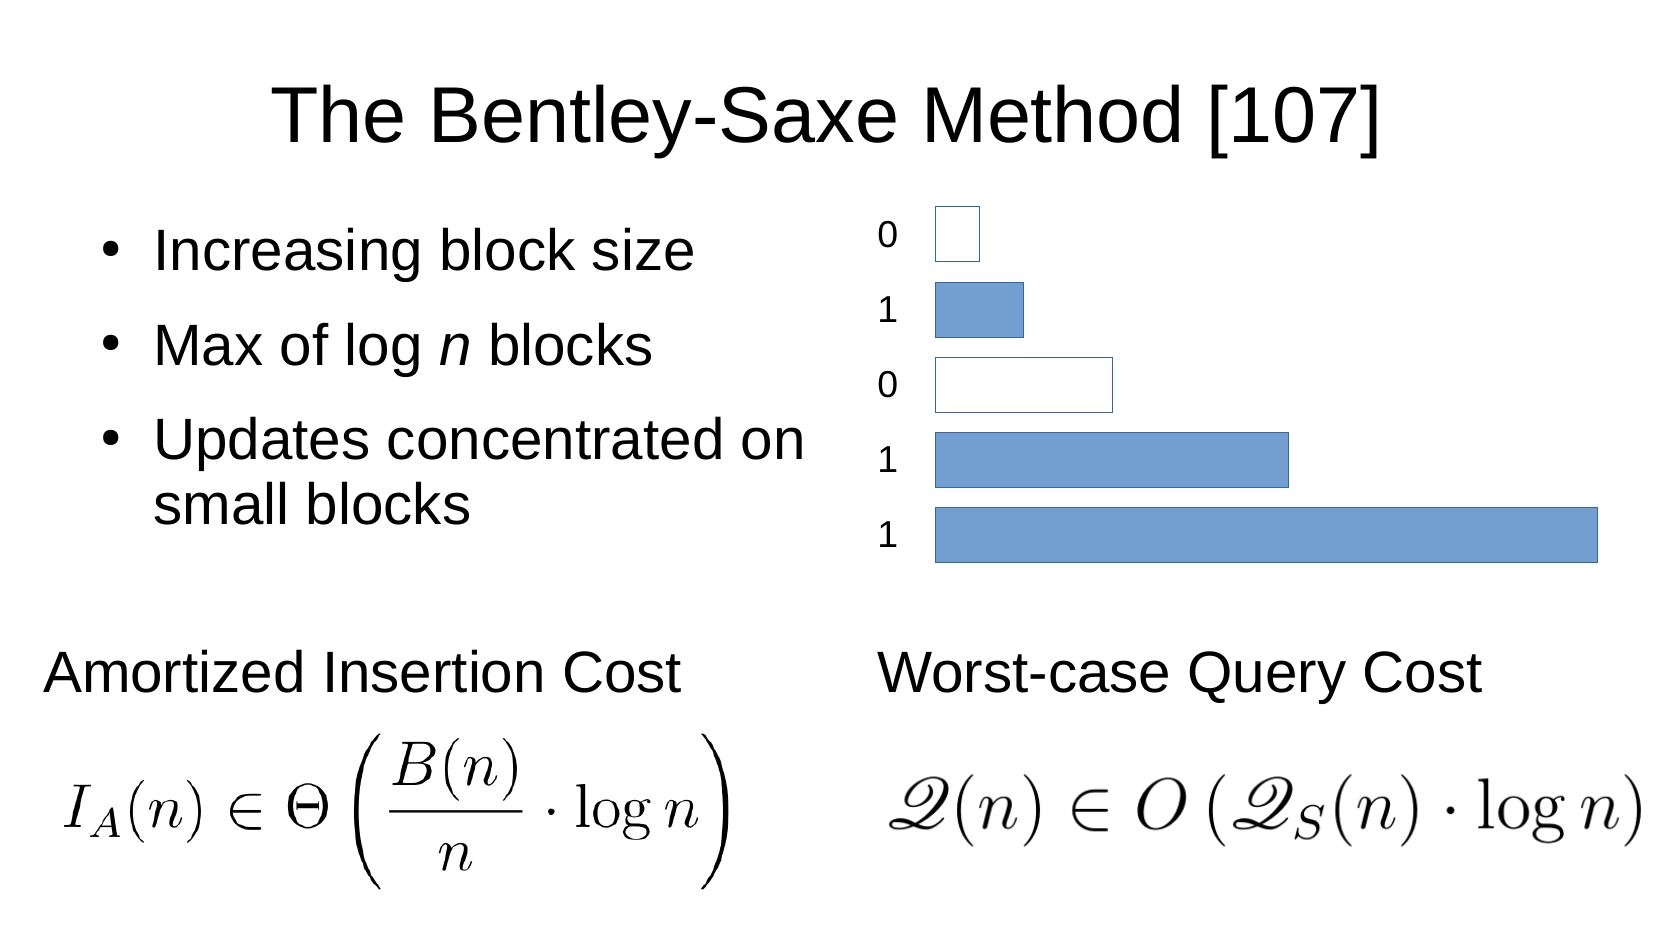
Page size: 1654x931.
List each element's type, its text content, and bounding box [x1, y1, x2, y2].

list Increasing block size Max of log n blocks Updates concentrated on small blocks [82, 217, 809, 758]
picture [28, 712, 751, 907]
text_box Amortized Insertion Cost [28, 632, 697, 713]
text_box 0 [862, 205, 913, 263]
title The Bentley-Saxe Method [107] [82, 37, 1571, 193]
text_box [935, 357, 1113, 413]
text_box 1 [862, 280, 913, 338]
text_box 1 [862, 505, 913, 563]
text_box 0 [862, 355, 913, 413]
text_box 1 [862, 430, 913, 488]
picture [862, 754, 1651, 866]
text_box Worst-case Query Cost [862, 632, 1497, 713]
text_box [935, 206, 980, 262]
text_box [935, 507, 1598, 563]
text_box [935, 282, 1024, 338]
text_box [935, 432, 1289, 488]
